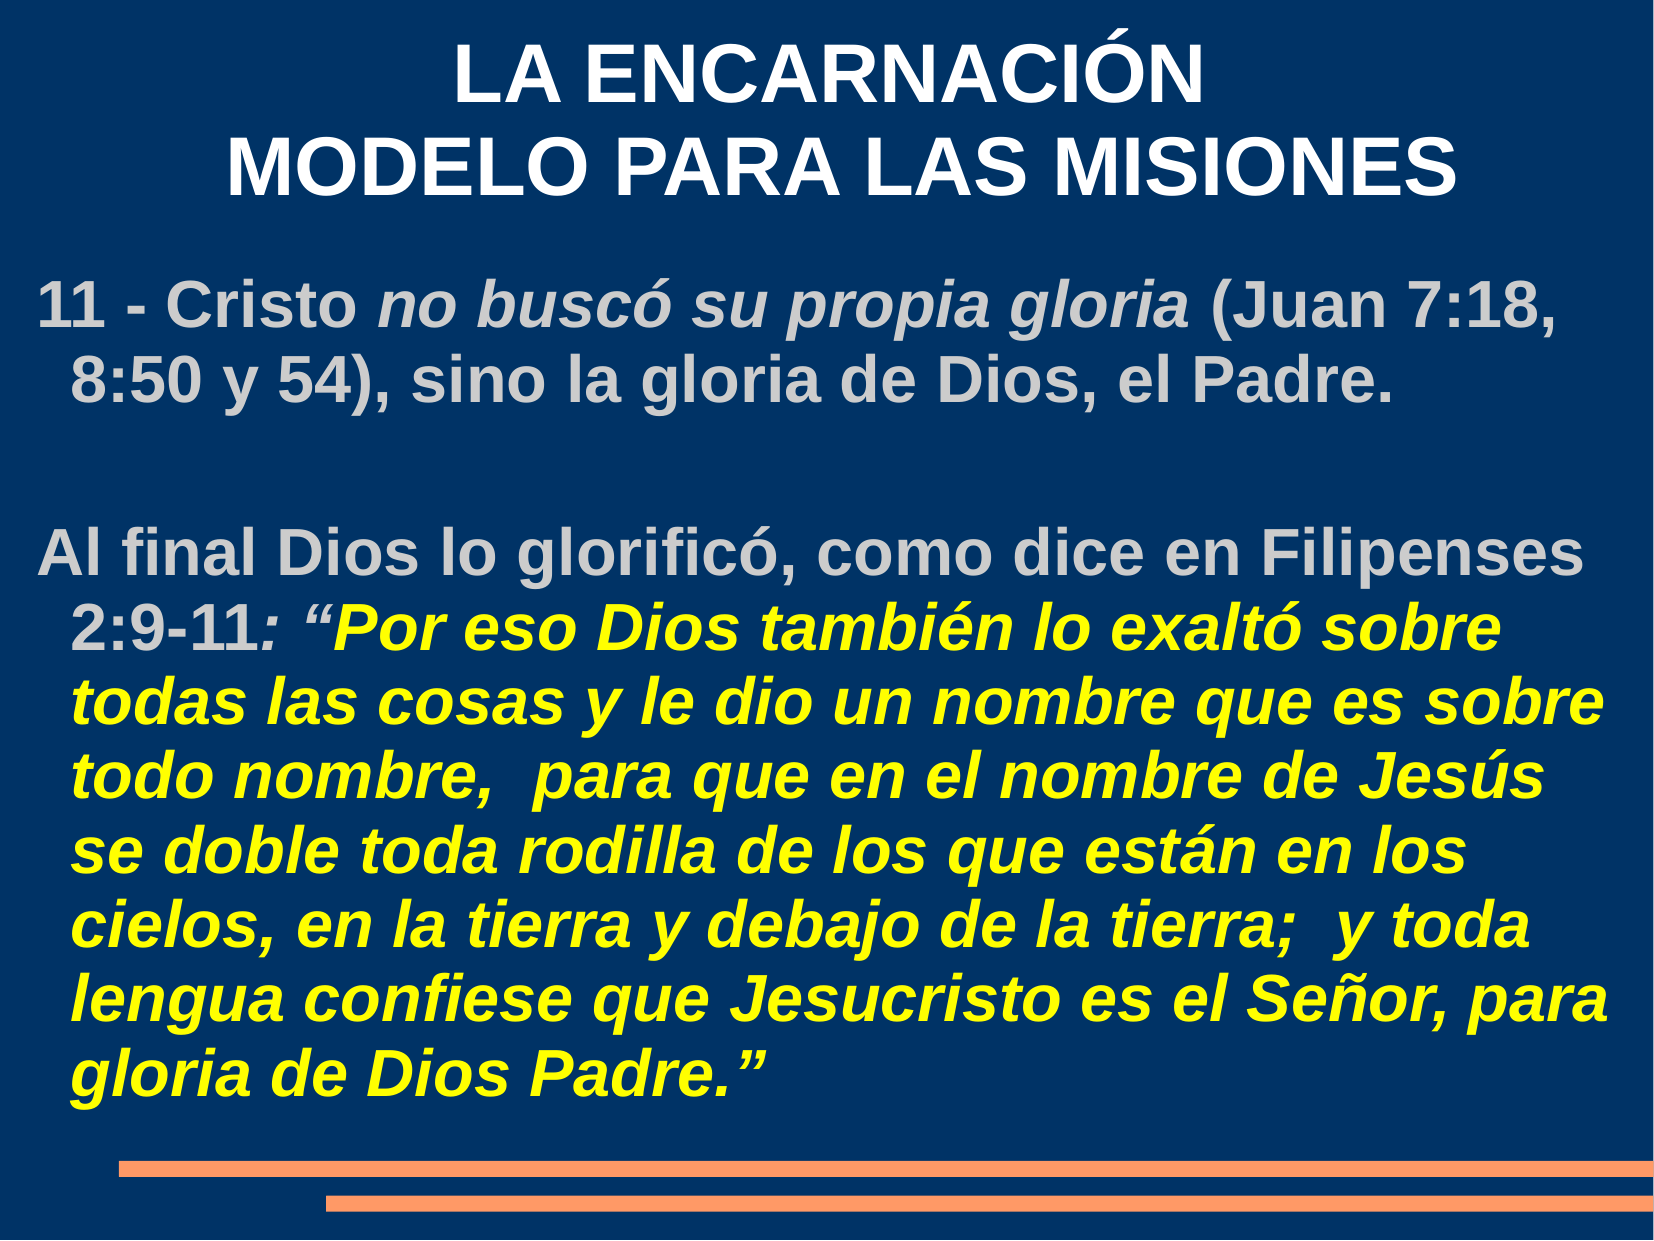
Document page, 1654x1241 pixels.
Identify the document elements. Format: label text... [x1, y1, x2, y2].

title LA ENCARNACIÓN MODELO PARA LAS MISIONES [23, 0, 1619, 237]
subtitle 11 - Cristo no buscó su propia gloria (Juan 7:18, 8:50 y 54), sino la gloria de Dios, el Padre. Al final Dios lo glorificó, como dice en Filipenses 2:9-11: “Por eso Dios también lo exaltó sobre todas las cosas y le dio un nombre que es sobre todo nombre, para que en el nombre de Jesús se doble toda rodilla de los que están en los cielos, en la tierra y debajo de la tierra; y toda lengua confiese que Jesucristo es el Señor, para gloria de Dios Padre.” [35, 201, 1630, 1174]
